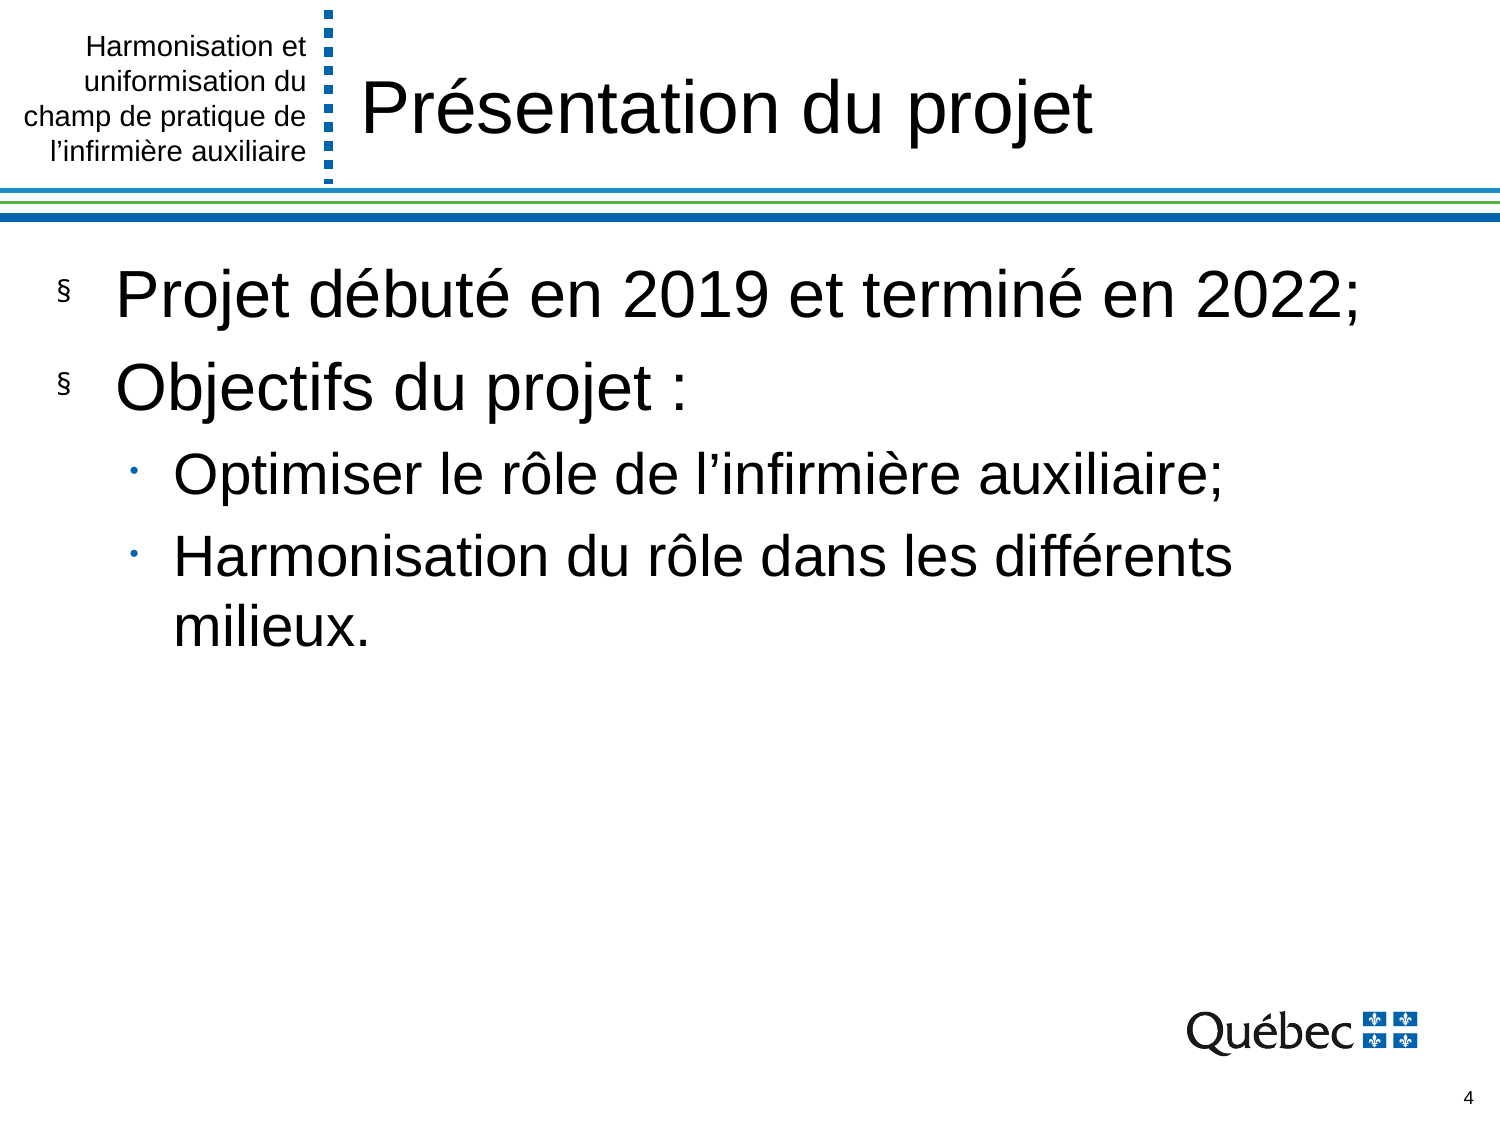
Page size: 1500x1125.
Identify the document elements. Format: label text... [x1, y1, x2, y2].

text_box Présentation du projet [348, 193, 1489, 197]
text_box Présentation du projet [348, 11, 1489, 188]
picture [1163, 987, 1441, 1072]
text_box Harmonisation et uniformisation du champ de pratique de l’infirmière auxiliaire [5, 0, 319, 195]
text_box Projet débuté en 2019 et terminé en 2022; Objectifs du projet : Optimiser le rôle de l’infirmière auxiliaire; Harmonisation du rôle dans les différents milieux. [41, 243, 1459, 988]
text_box <numéro> [1449, 1078, 1500, 1125]
